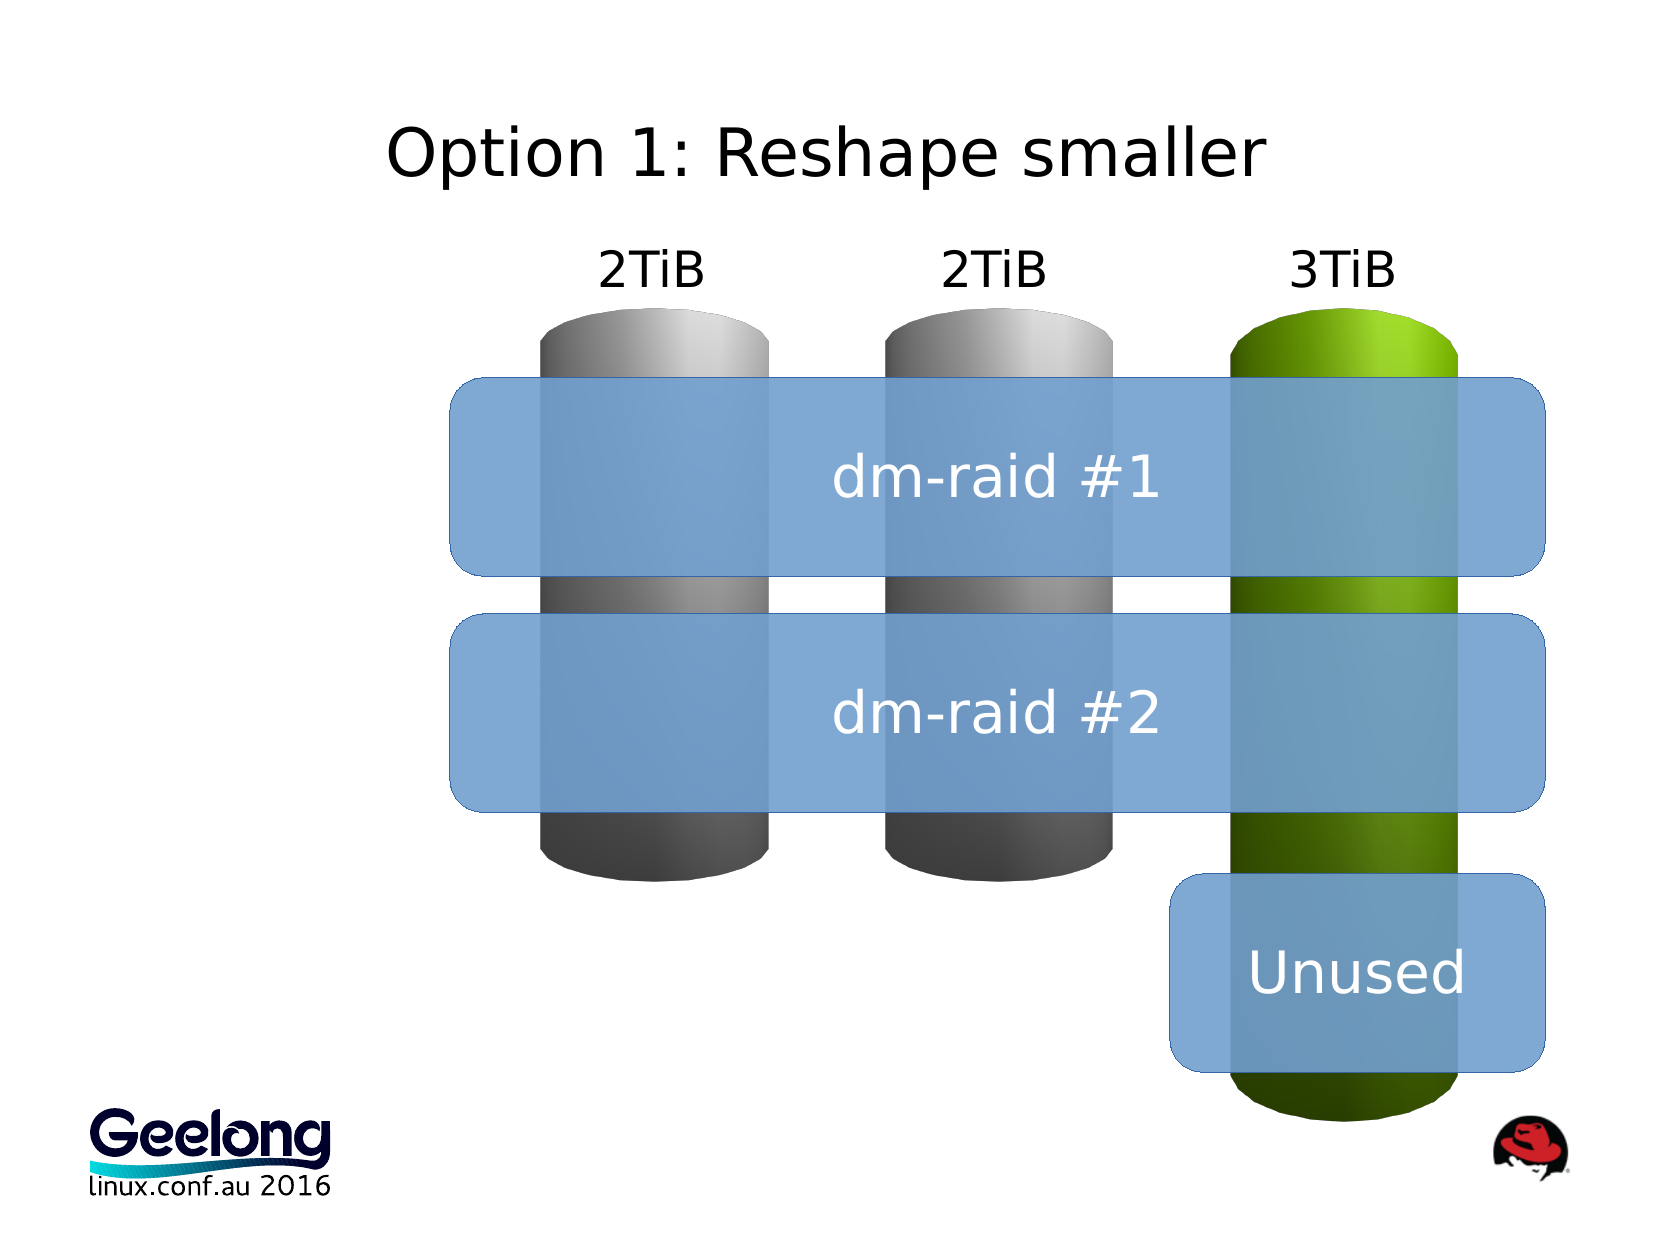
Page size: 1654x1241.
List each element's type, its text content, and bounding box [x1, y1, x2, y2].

text_box Unused [1169, 873, 1546, 1073]
text_box 2TiB [582, 234, 722, 308]
title Option 1: Reshape smaller [82, 49, 1571, 257]
text_box 3TiB [1273, 234, 1413, 308]
text_box dm-raid #2 [449, 613, 1546, 813]
picture [1492, 1113, 1576, 1191]
text_box 2TiB [925, 234, 1064, 308]
text_box dm-raid #1 [449, 377, 1546, 577]
